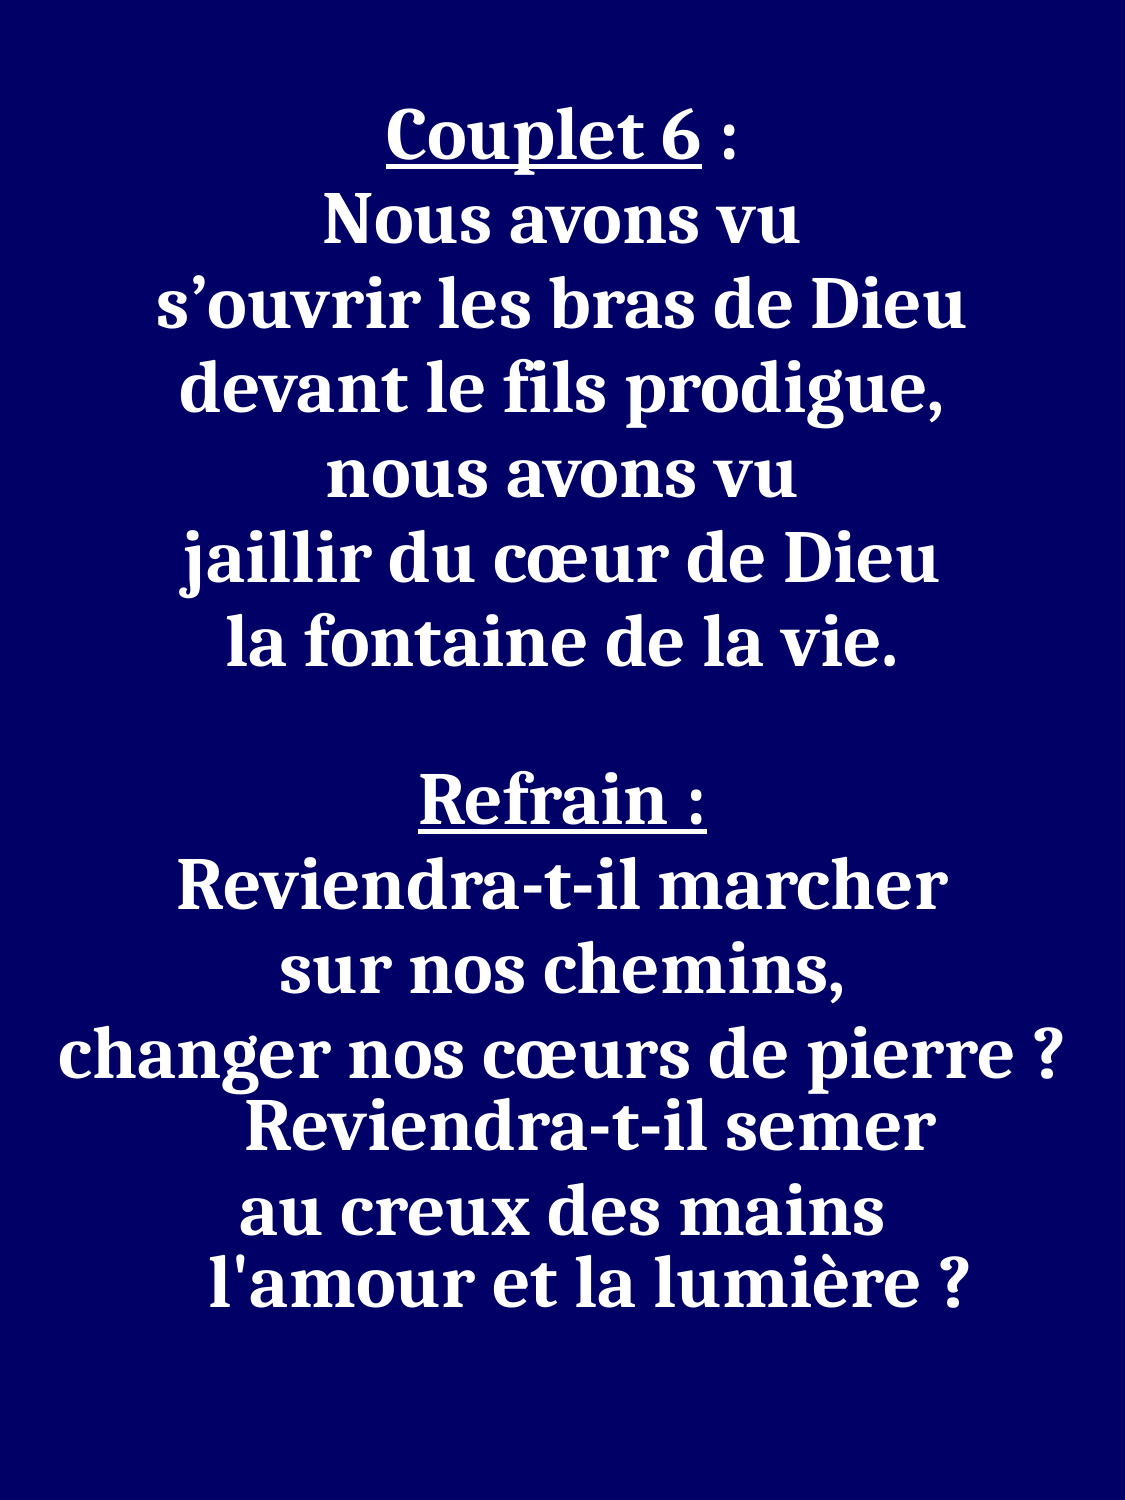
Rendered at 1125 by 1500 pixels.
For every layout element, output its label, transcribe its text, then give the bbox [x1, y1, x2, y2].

text_box Couplet 6 : Nous avons vu s’ouvrir les bras de Dieu devant le fils prodigue, nous avons vu jaillir du cœur de Dieu la fontaine de la vie. Refrain : Reviendra-t-il marcher sur nos chemins, changer nos cœurs de pierre ? Reviendra-t-il semer au creux des mains l'amour et la lumière ? [0, 94, 1125, 1111]
